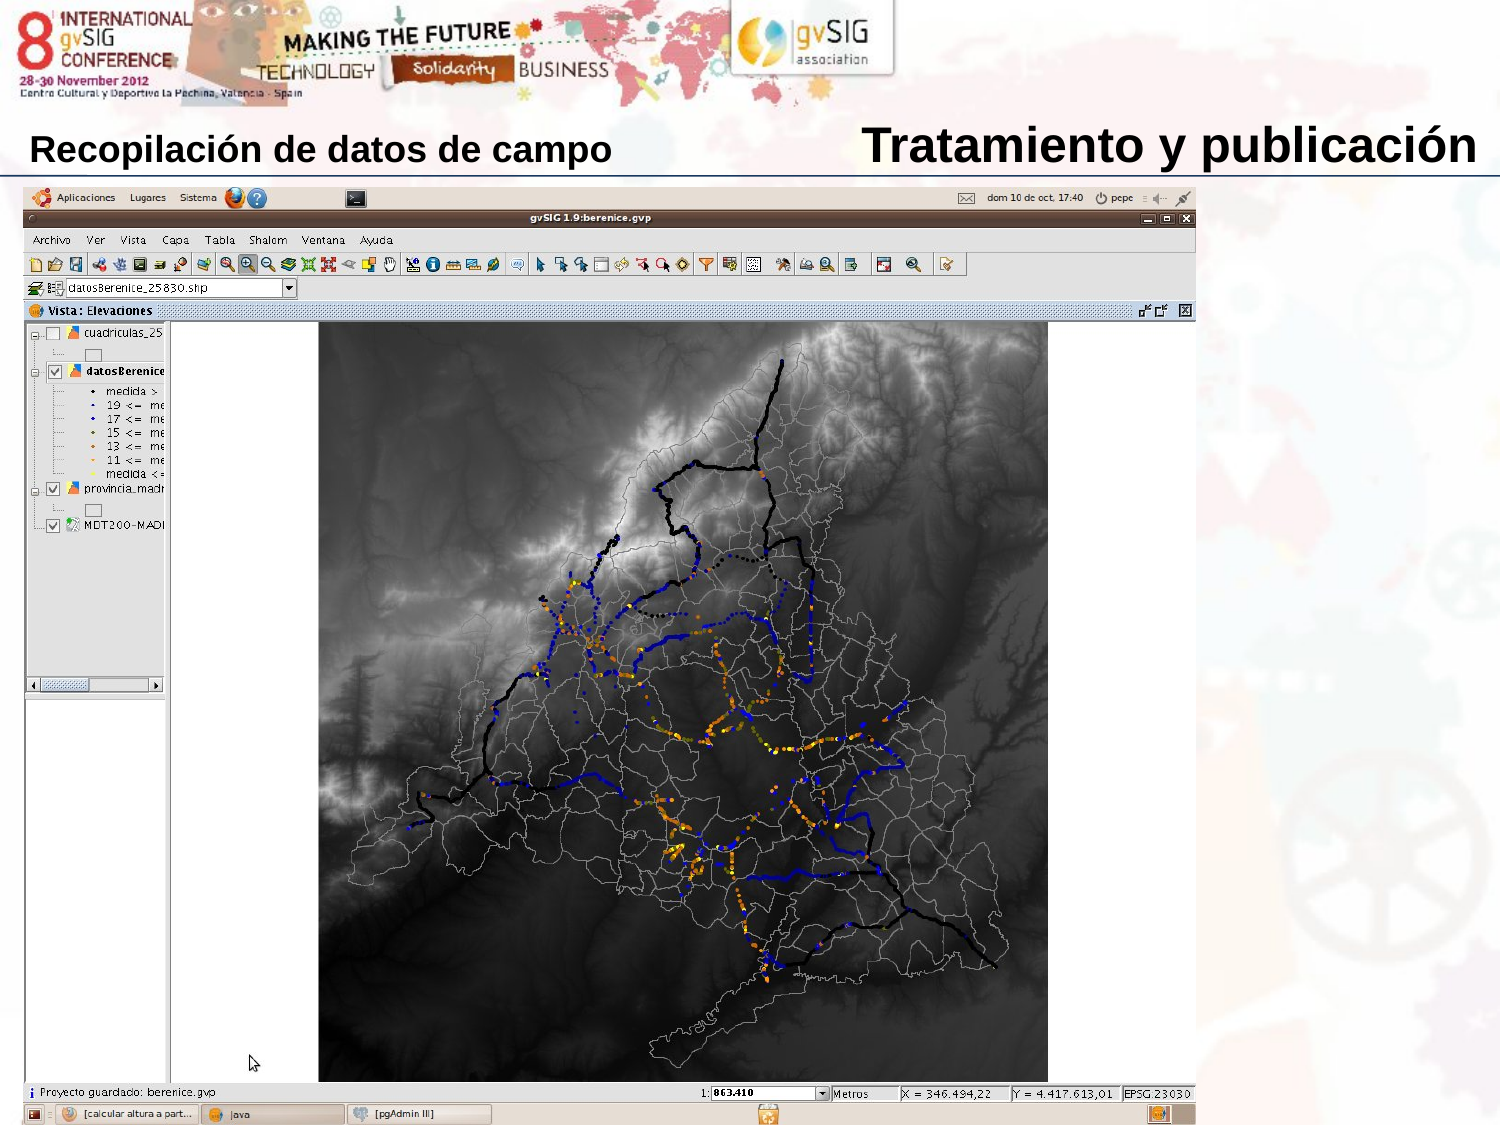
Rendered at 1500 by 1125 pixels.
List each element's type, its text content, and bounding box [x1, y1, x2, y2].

text_box Recopilación de datos de campo [14, 117, 628, 177]
text_box Tratamiento y publicación [846, 177, 1494, 181]
picture [0, 0, 1500, 175]
text_box Tratamiento y publicación [846, 105, 1494, 175]
picture [0, 177, 1500, 1125]
